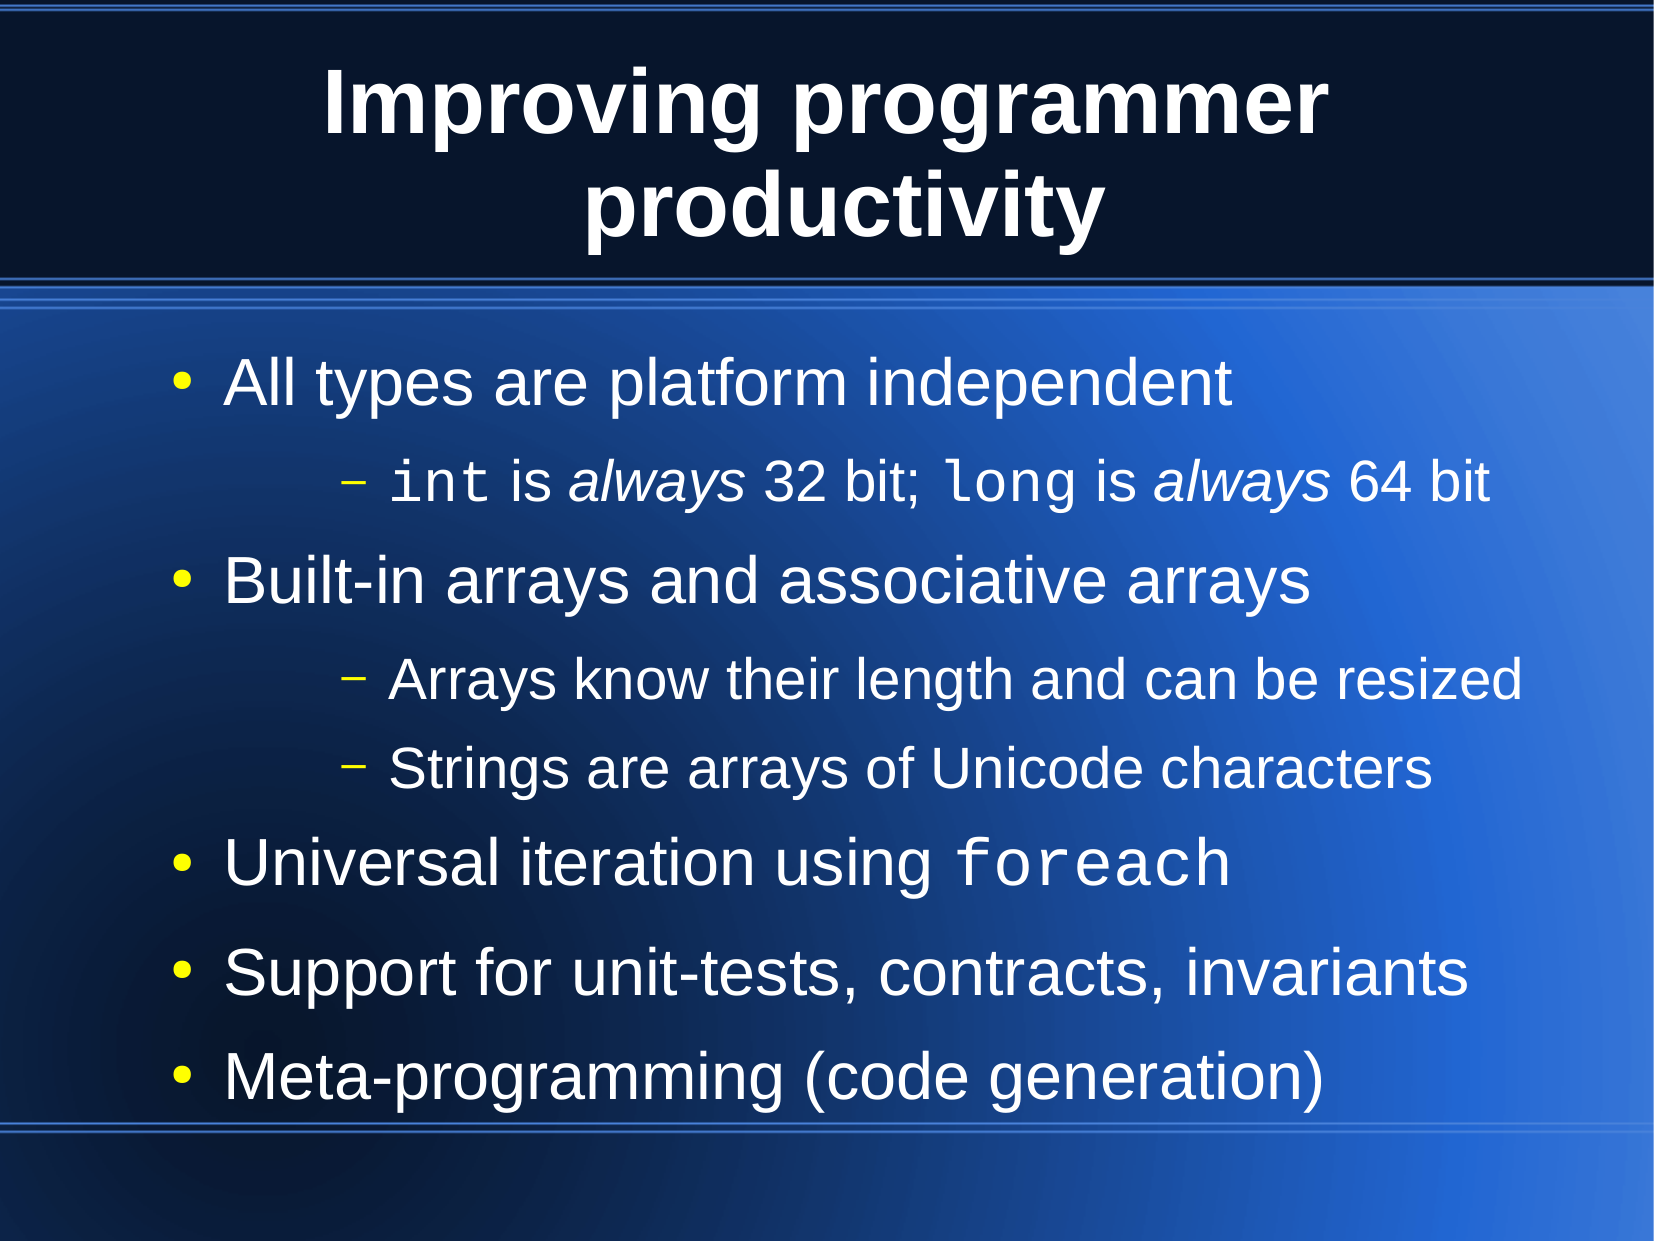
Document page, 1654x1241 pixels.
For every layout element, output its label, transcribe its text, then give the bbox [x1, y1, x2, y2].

title Improving programmer productivity [82, 49, 1571, 257]
list All types are platform independent int is always 32 bit; long is always 64 bit Built-in arrays and associative arrays Arrays know their length and can be resized Strings are arrays of Unicode characters Universal iteration using foreach Support for unit-tests, contracts, invariants Meta-programming (code generation) [152, 344, 1534, 1127]
picture [0, 0, 1654, 1241]
